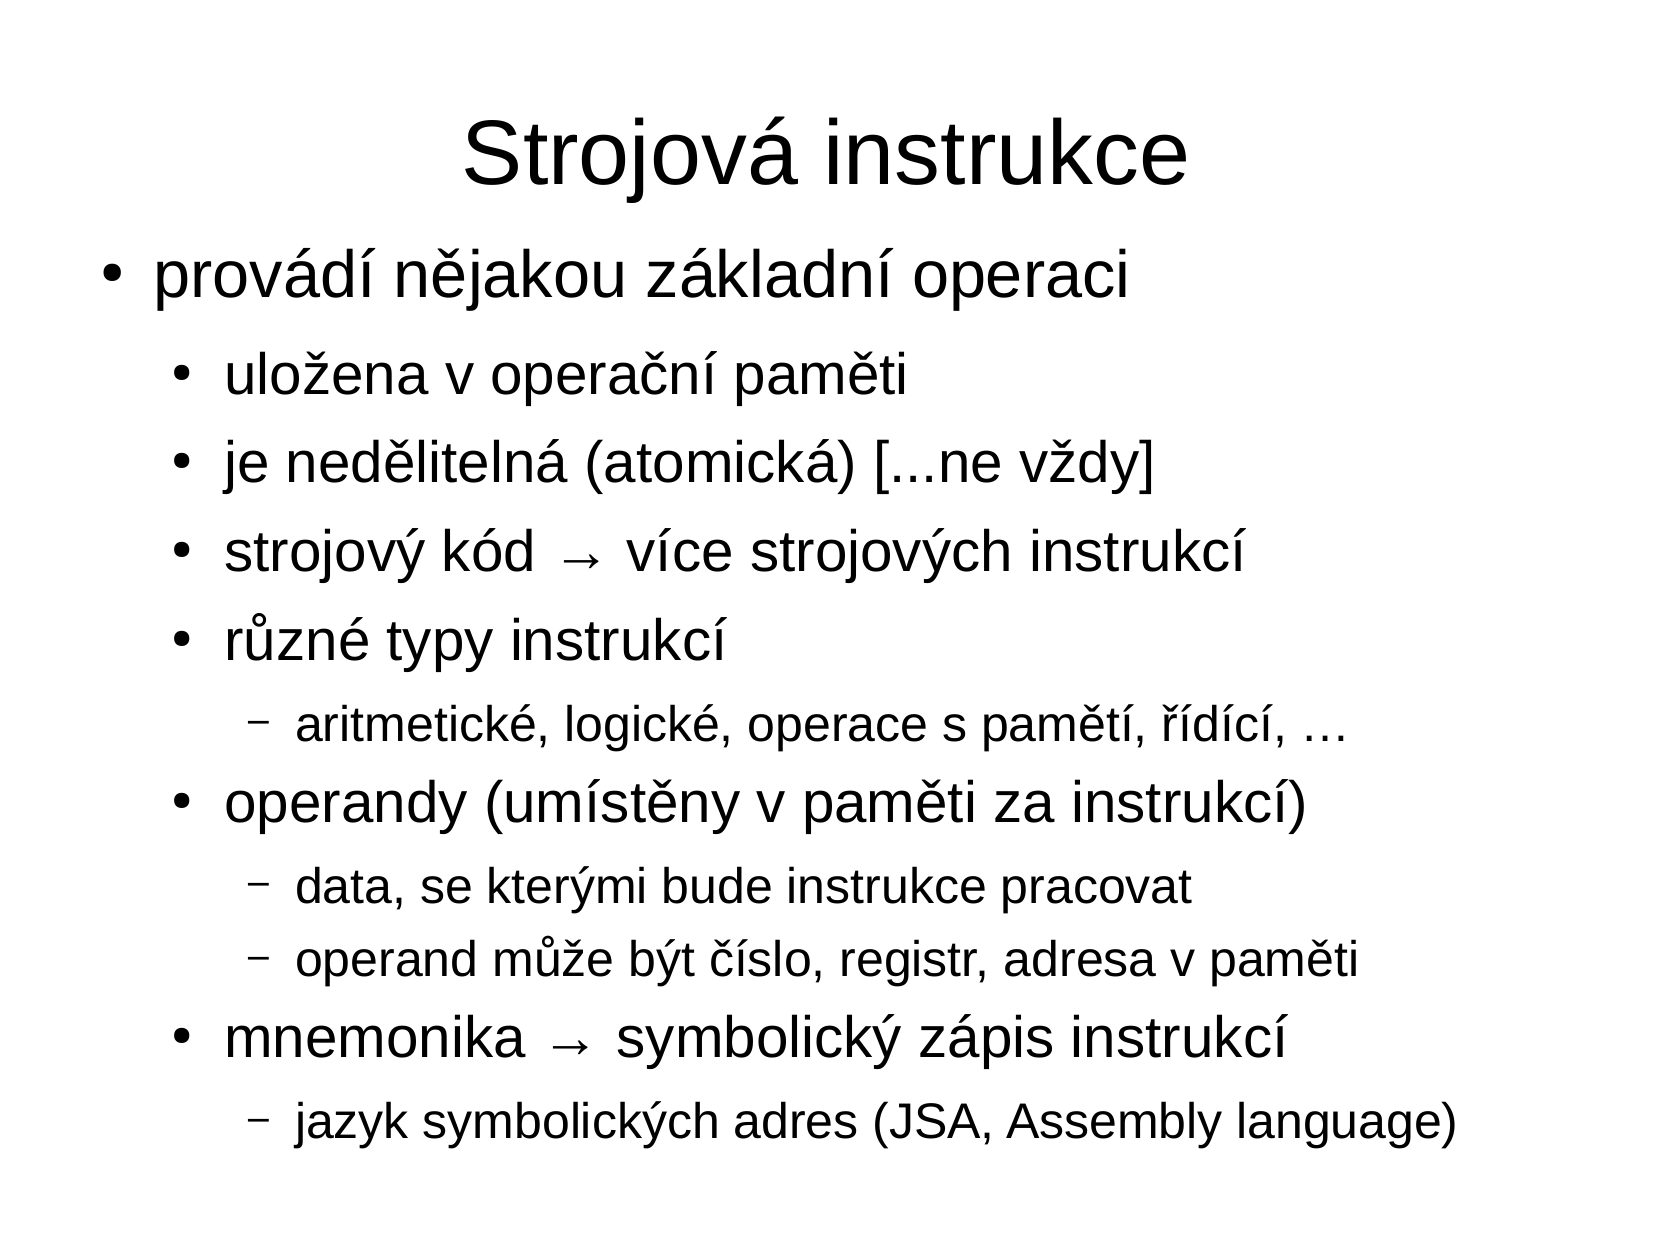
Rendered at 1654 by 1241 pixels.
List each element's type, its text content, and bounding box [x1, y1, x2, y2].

list provádí nějakou základní operaci uložena v operační paměti je nedělitelná (atomická) [...ne vždy] strojový kód → více strojových instrukcí různé typy instrukcí aritmetické, logické, operace s pamětí, řídící, … operandy (umístěny v paměti za instrukcí) data, se kterými bude instrukce pracovat operand může být číslo, registr, adresa v paměti mnemonika → symbolický zápis instrukcí jazyk symbolických adres (JSA, Assembly language) [82, 237, 1625, 1150]
title Strojová instrukce [82, 56, 1571, 237]
